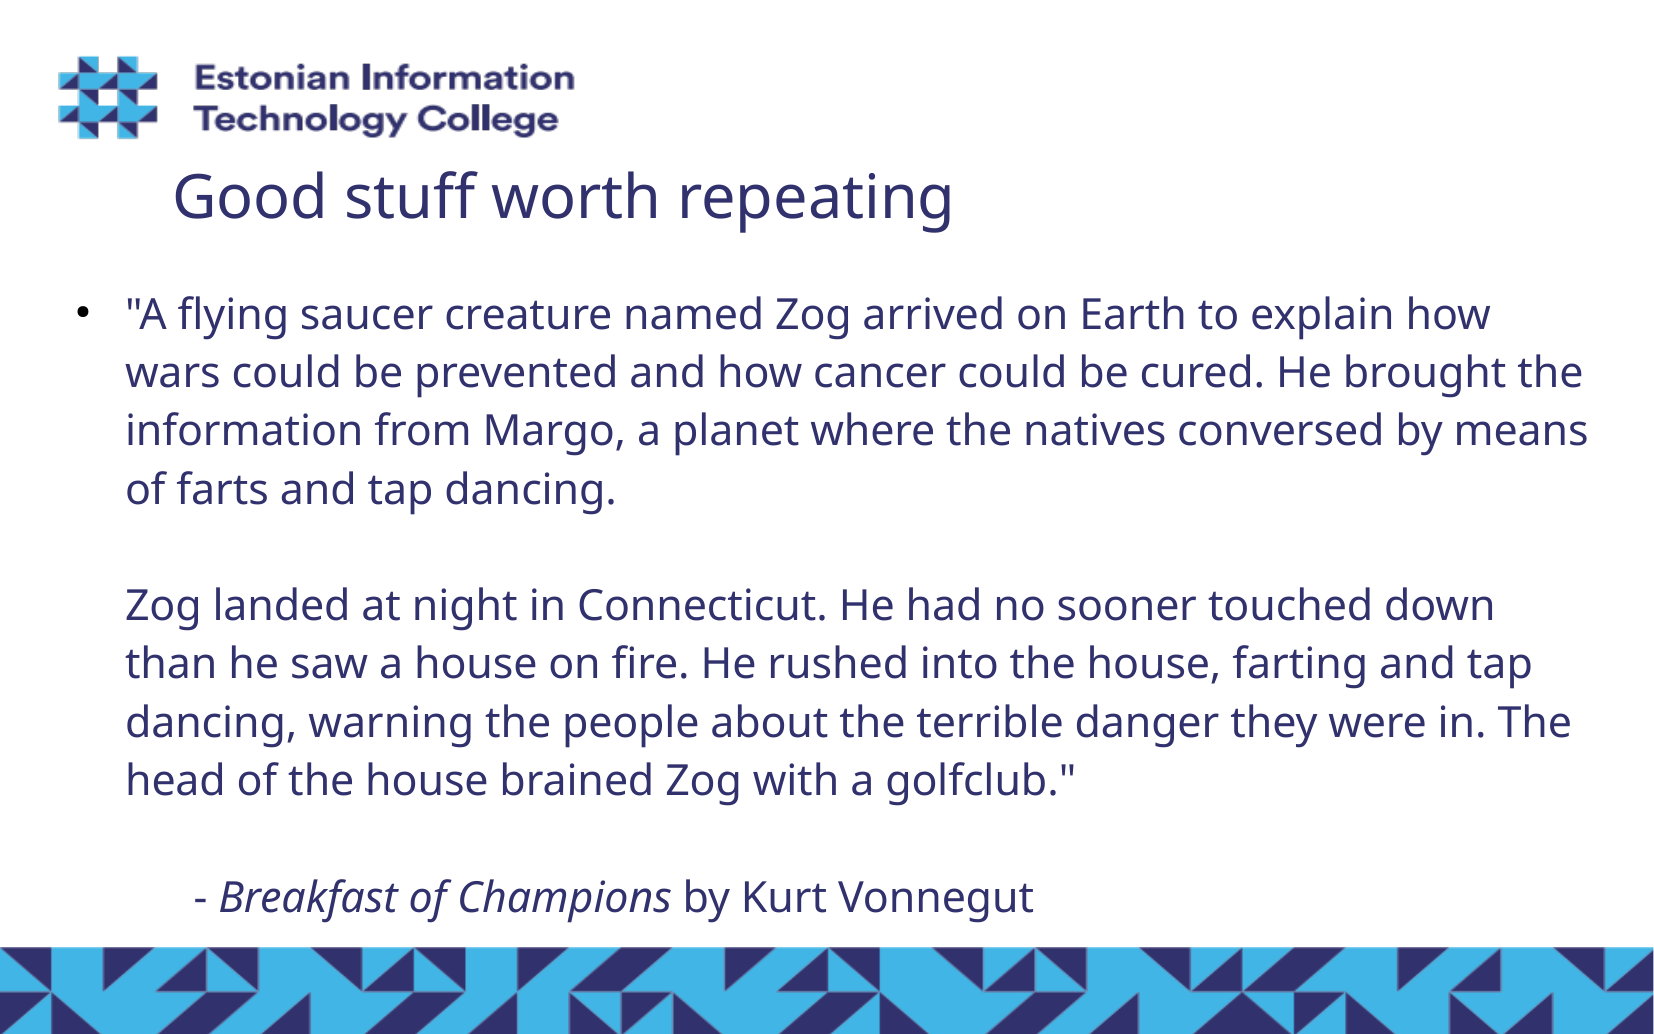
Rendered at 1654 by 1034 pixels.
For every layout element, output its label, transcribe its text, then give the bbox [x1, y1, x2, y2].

list "A flying saucer creature named Zog arrived on Earth to explain how wars could be prevented and how cancer could be cured. He brought the information from Margo, a planet where the natives conversed by means of farts and tap dancing. Zog landed at night in Connecticut. He had no sooner touched down than he saw a house on fire. He rushed into the house, farting and tap dancing, warning the people about the terrible danger they were in. The head of the house brained Zog with a golfclub." - Breakfast of Champions by Kurt Vonnegut [59, 283, 1595, 936]
title Good stuff worth repeating [172, 105, 1583, 283]
